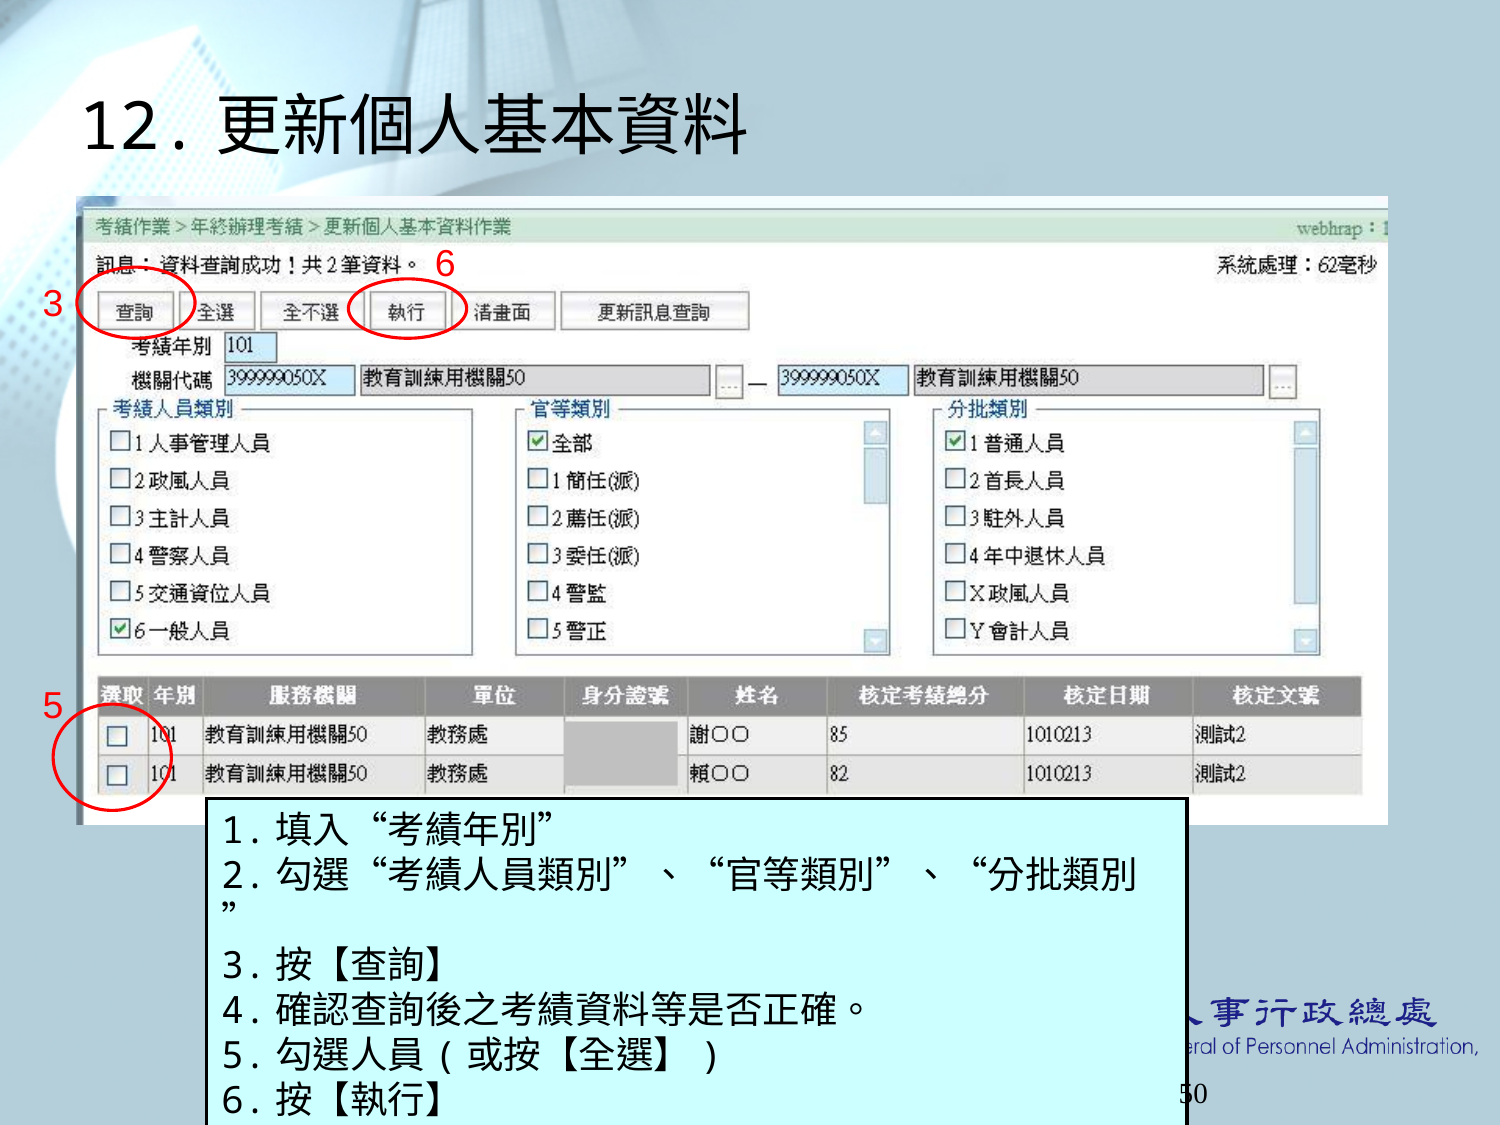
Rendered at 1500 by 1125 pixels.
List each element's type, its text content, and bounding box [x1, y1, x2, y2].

text_box 3 [29, 278, 77, 324]
picture [76, 706, 169, 808]
picture [76, 196, 1388, 825]
text_box 12.更新個人基本資料 [65, 66, 1364, 179]
text_box [1163, 1066, 1477, 1125]
text_box 5 [29, 680, 77, 726]
text_box 6 [421, 239, 469, 285]
picture [79, 269, 193, 336]
text_box 1.填入“考績年別” 2.勾選“考績人員類別”、“官等類別”、“分批類別” 3.按【查詢】 4.確認查詢後之考績資料等是否正確。 5.勾選人員(或按【全選】) 6.按【執行】 [206, 798, 1188, 1088]
